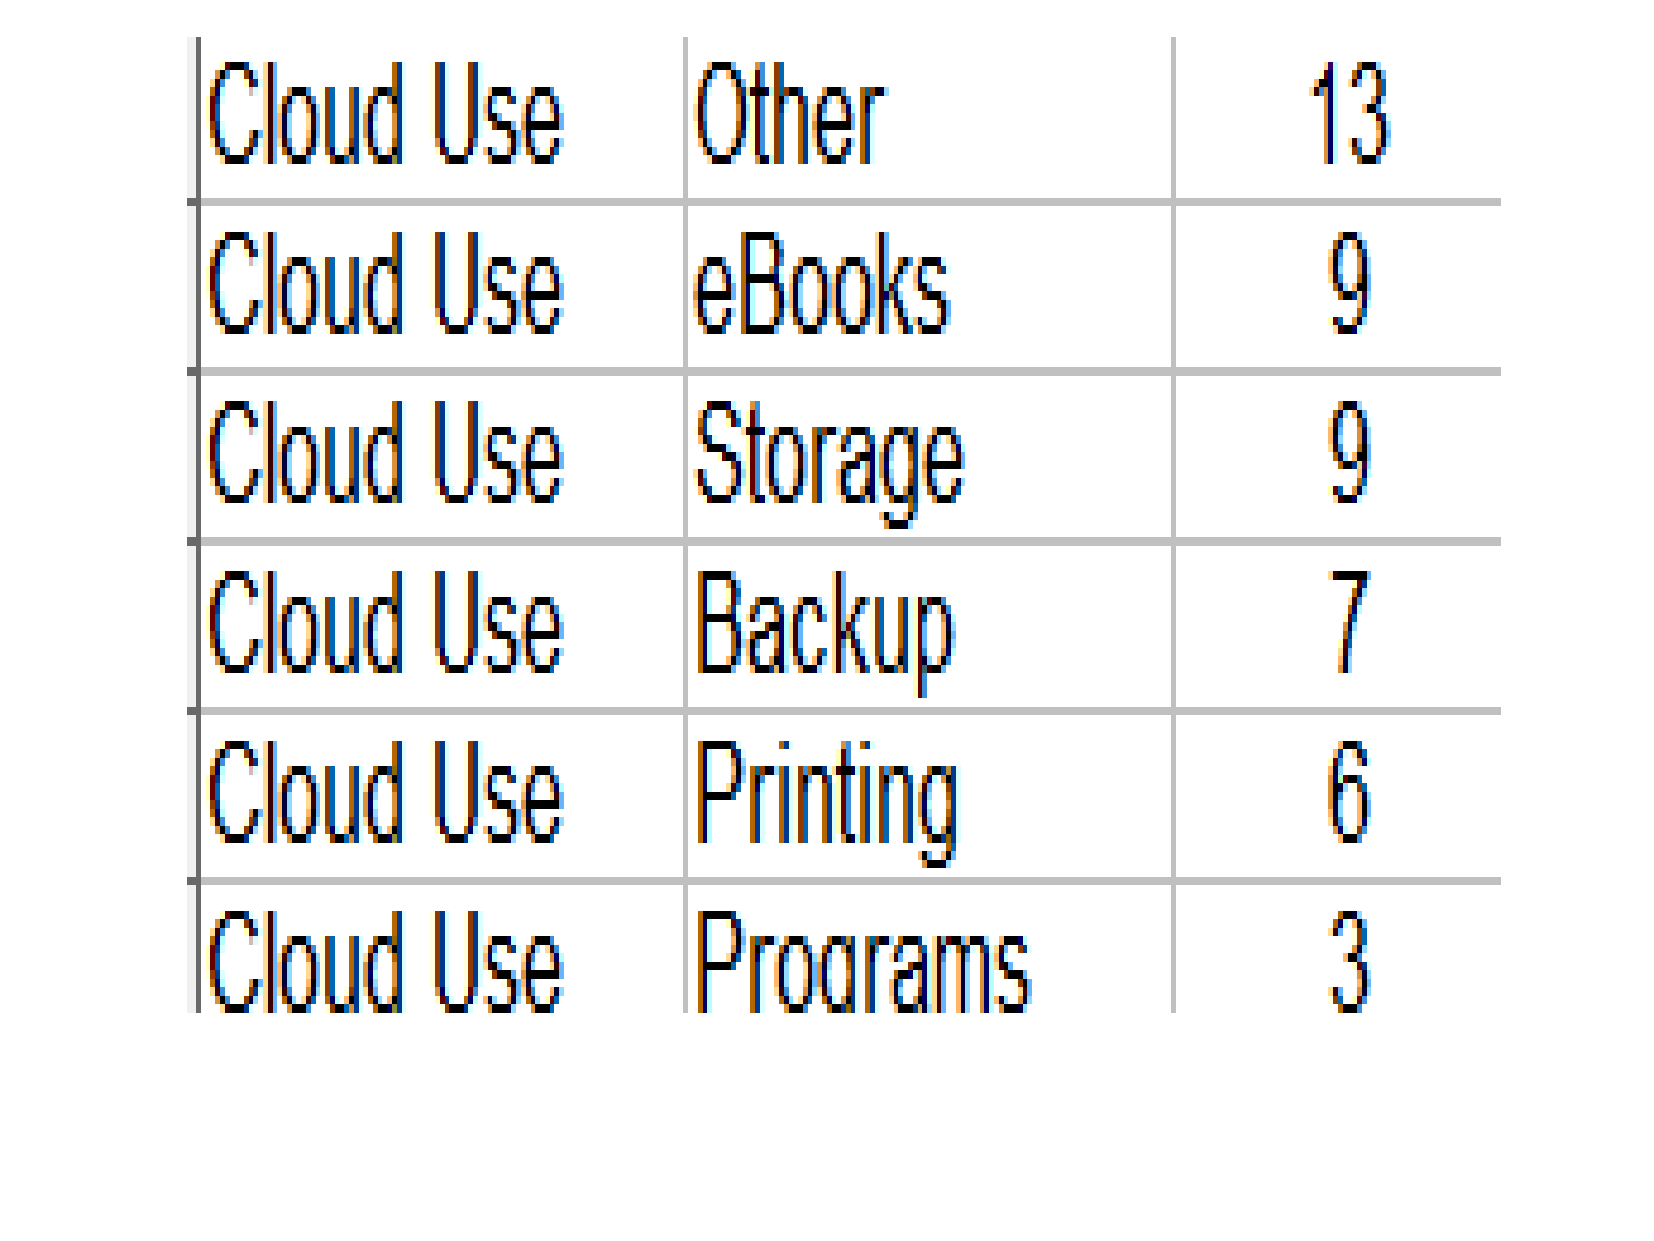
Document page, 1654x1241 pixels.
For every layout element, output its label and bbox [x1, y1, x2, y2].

picture [187, 37, 1501, 1013]
